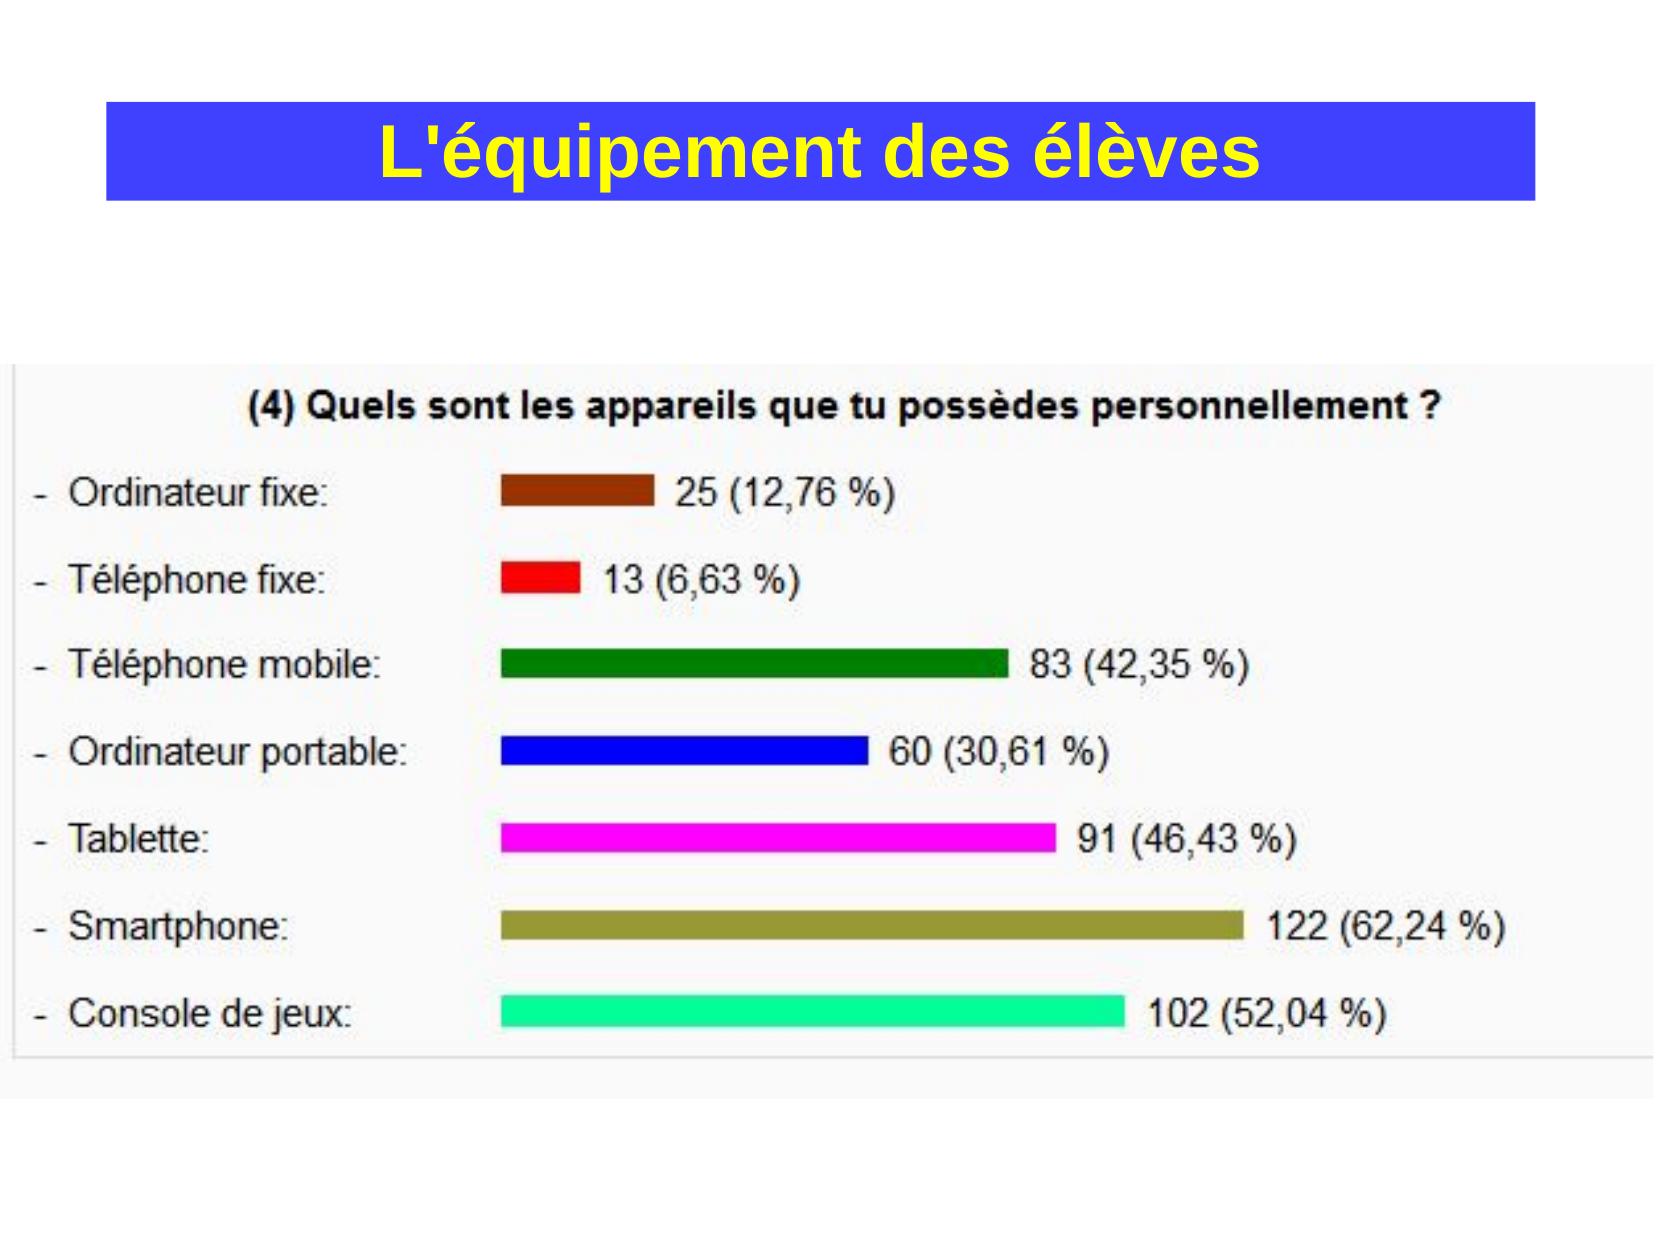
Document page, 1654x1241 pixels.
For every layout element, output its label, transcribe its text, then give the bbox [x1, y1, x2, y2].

text_box L'équipement des élèves [106, 101, 1536, 201]
picture [0, 364, 1654, 1099]
